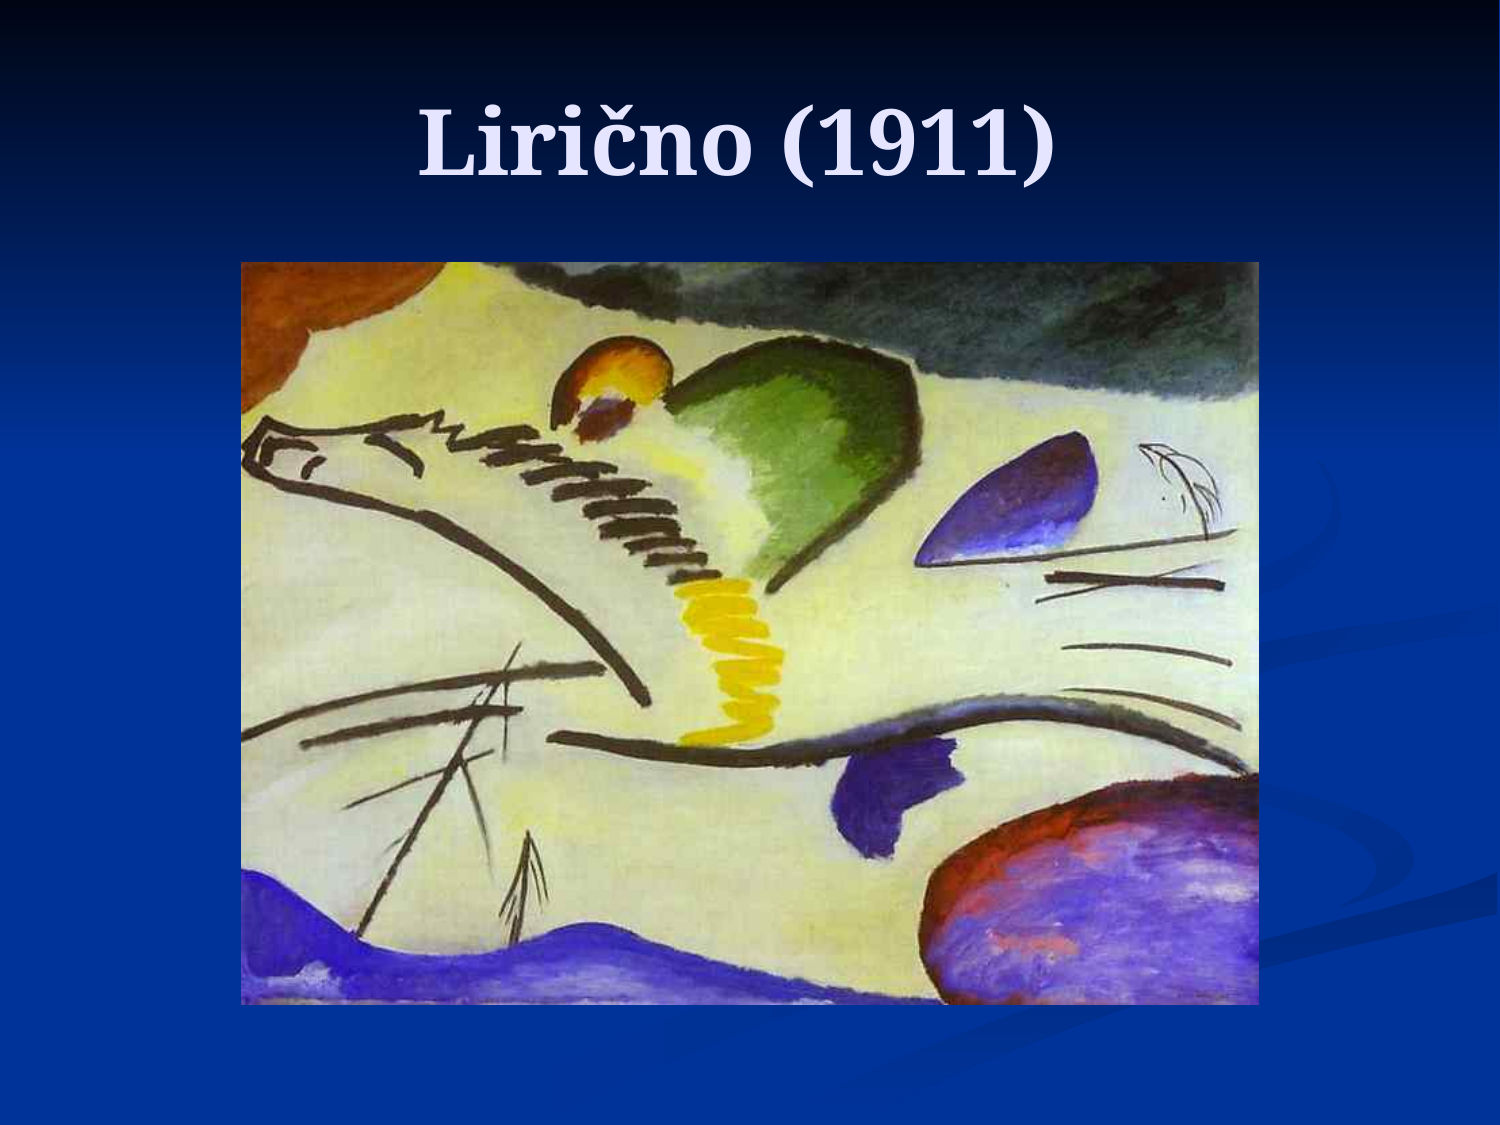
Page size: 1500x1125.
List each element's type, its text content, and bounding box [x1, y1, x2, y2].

picture [241, 262, 1259, 1005]
title Lirično (1911) [75, 45, 1425, 233]
